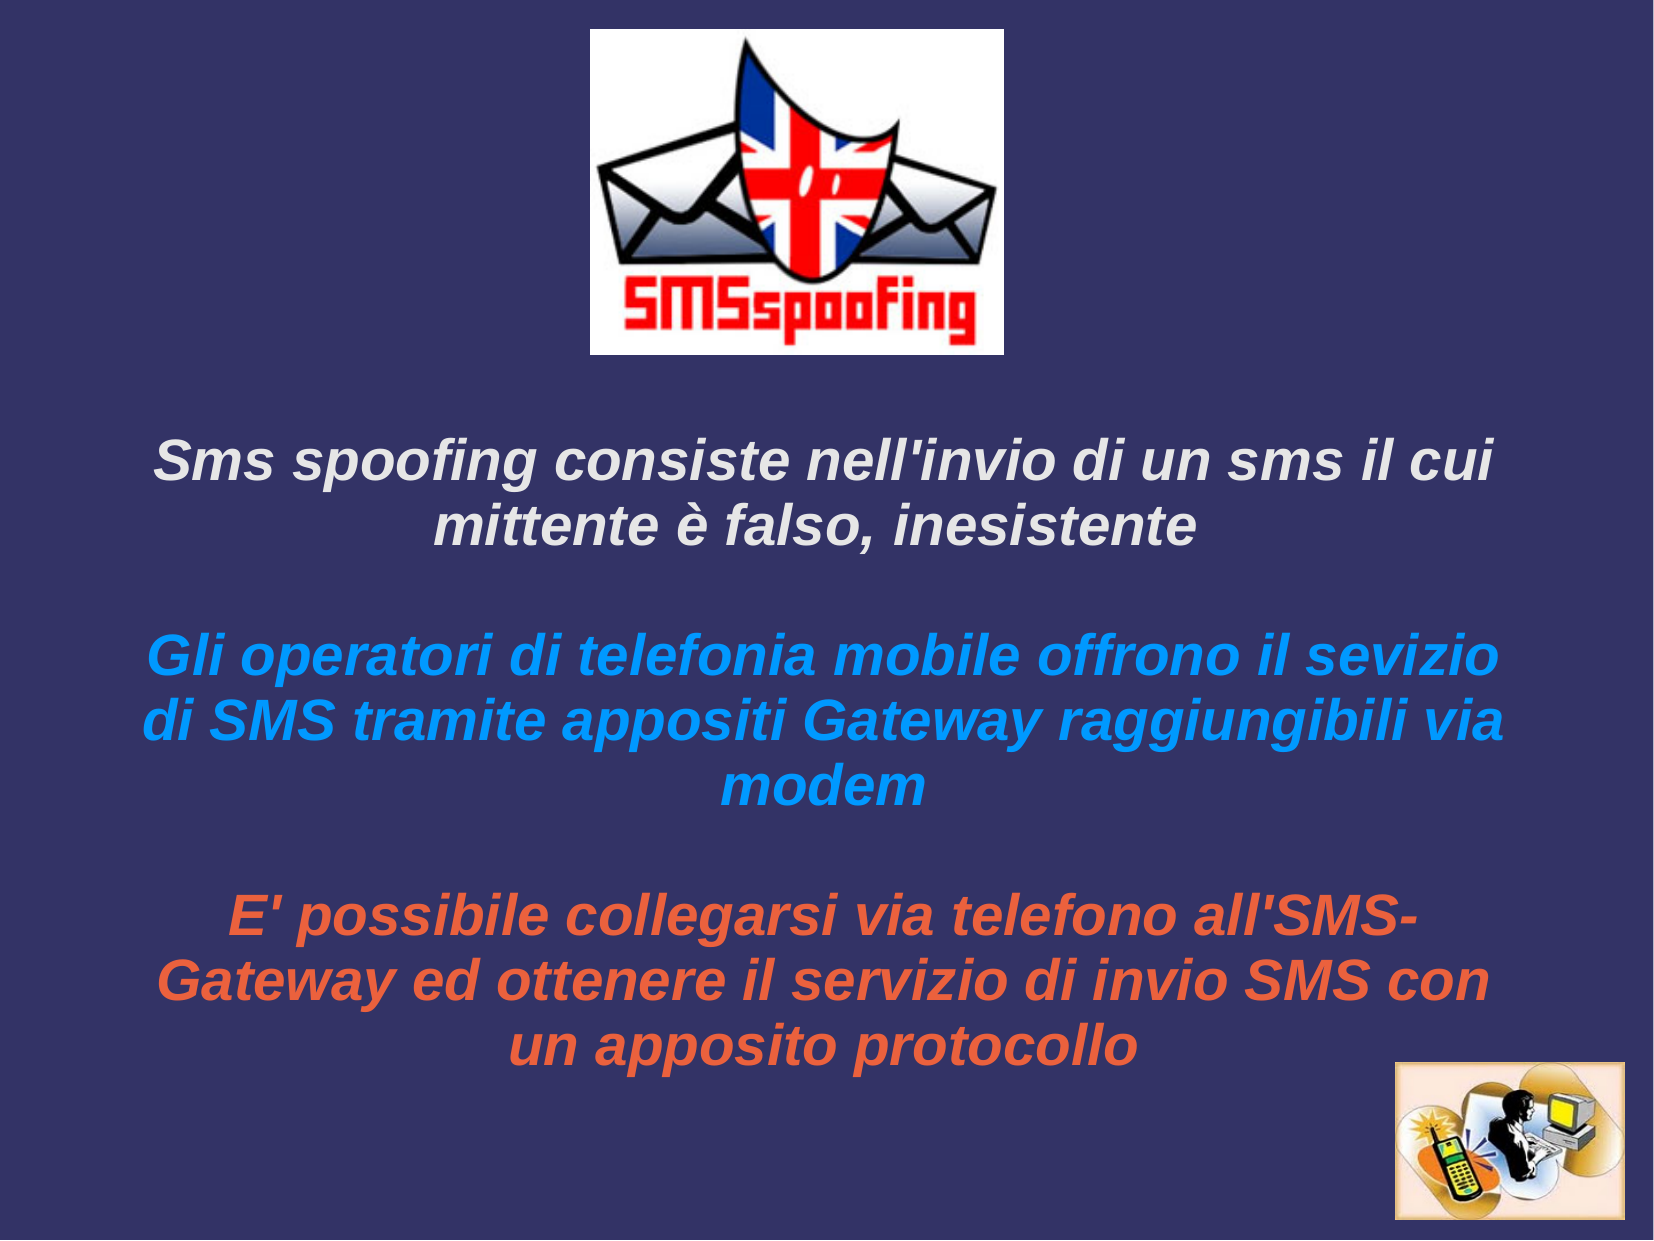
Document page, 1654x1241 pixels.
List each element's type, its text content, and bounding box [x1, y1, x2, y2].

picture [1395, 1062, 1625, 1220]
picture [590, 29, 1004, 355]
title Sms spoofing consiste nell'invio di un sms il cui mittente è falso, inesistente Gli operatori di telefonia mobile offrono il sevizio di SMS tramite appositi Gateway raggiungibili via modem E' possibile collegarsi via telefono all'SMS- Gateway ed ottenere il servizio di invio SMS con un apposito protocollo [118, 421, 1531, 1085]
